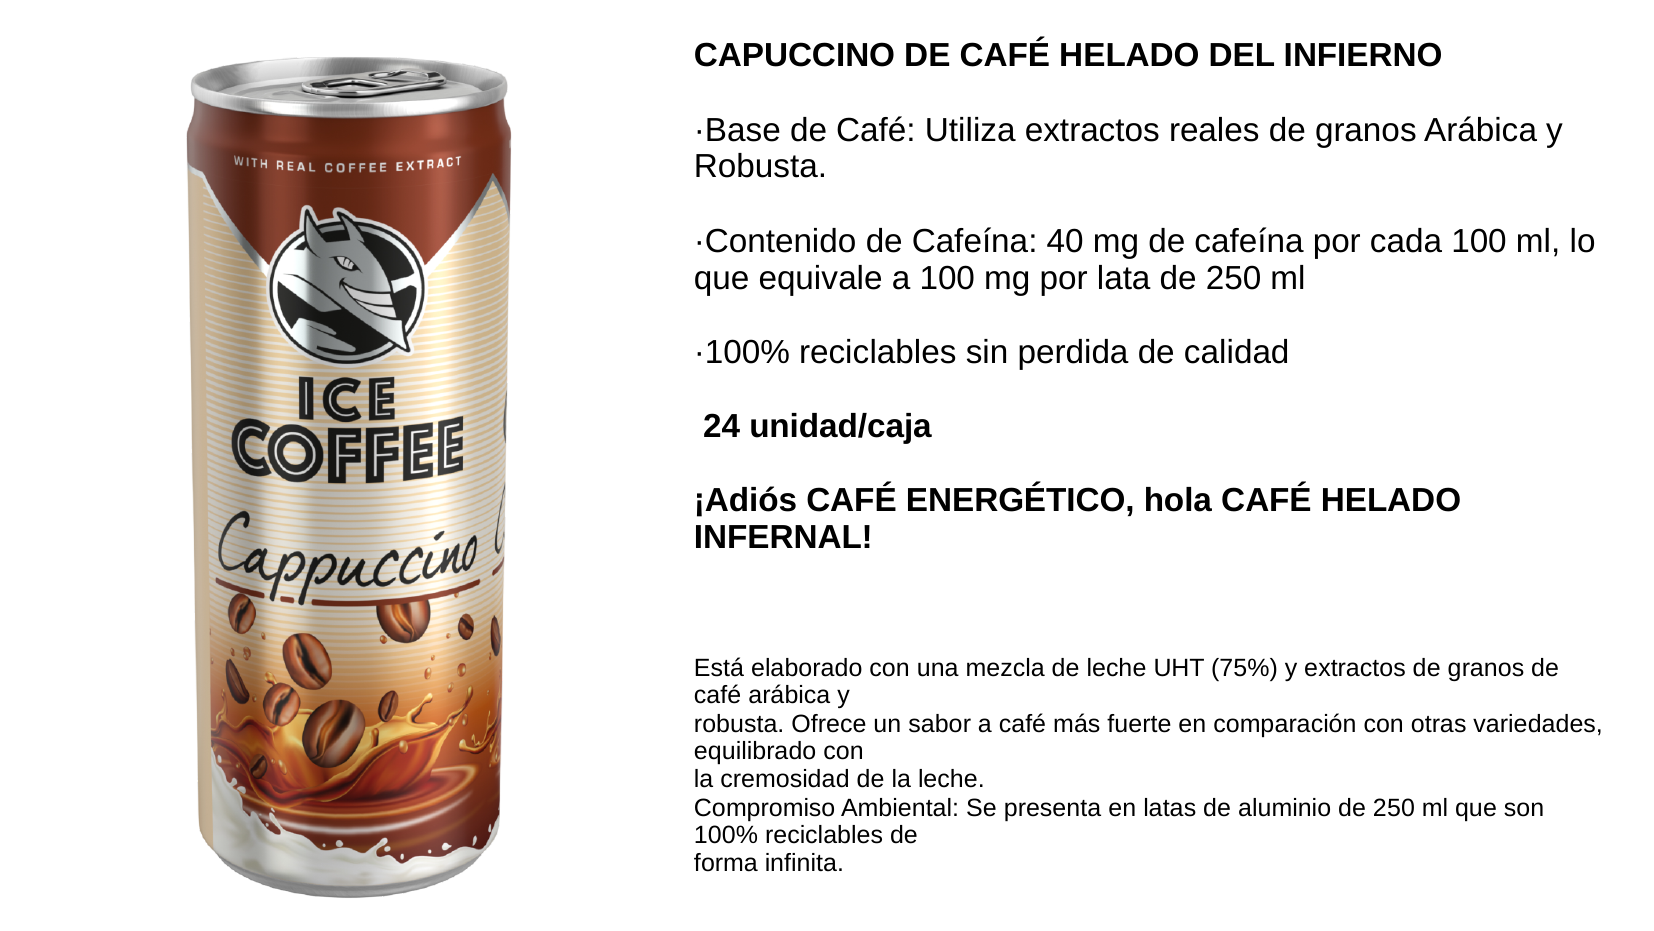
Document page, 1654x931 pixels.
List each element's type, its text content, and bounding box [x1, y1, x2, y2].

text_box CAPUCCINO DE CAFÉ HELADO DEL INFIERNO ·Base de Café: Utiliza extractos reales de granos Arábica y Robusta. ·Contenido de Cafeína: 40 mg de cafeína por cada 100 ml, lo que equivale a 100 mg por lata de 250 ml ·100% reciclables sin perdida de calidad 24 unidad/caja ¡Adiós CAFÉ ENERGÉTICO, hola CAFÉ HELADO INFERNAL! Está elaborado con una mezcla de leche UHT (75%) y extractos de granos de café arábica y robusta. Ofrece un sabor a café más fuerte en comparación con otras variedades, equilibrado con la cremosidad de la leche. Compromiso Ambiental: Se presenta en latas de aluminio de 250 ml que son 100% reciclables de forma infinita. [679, 29, 1625, 916]
picture [106, 0, 591, 931]
